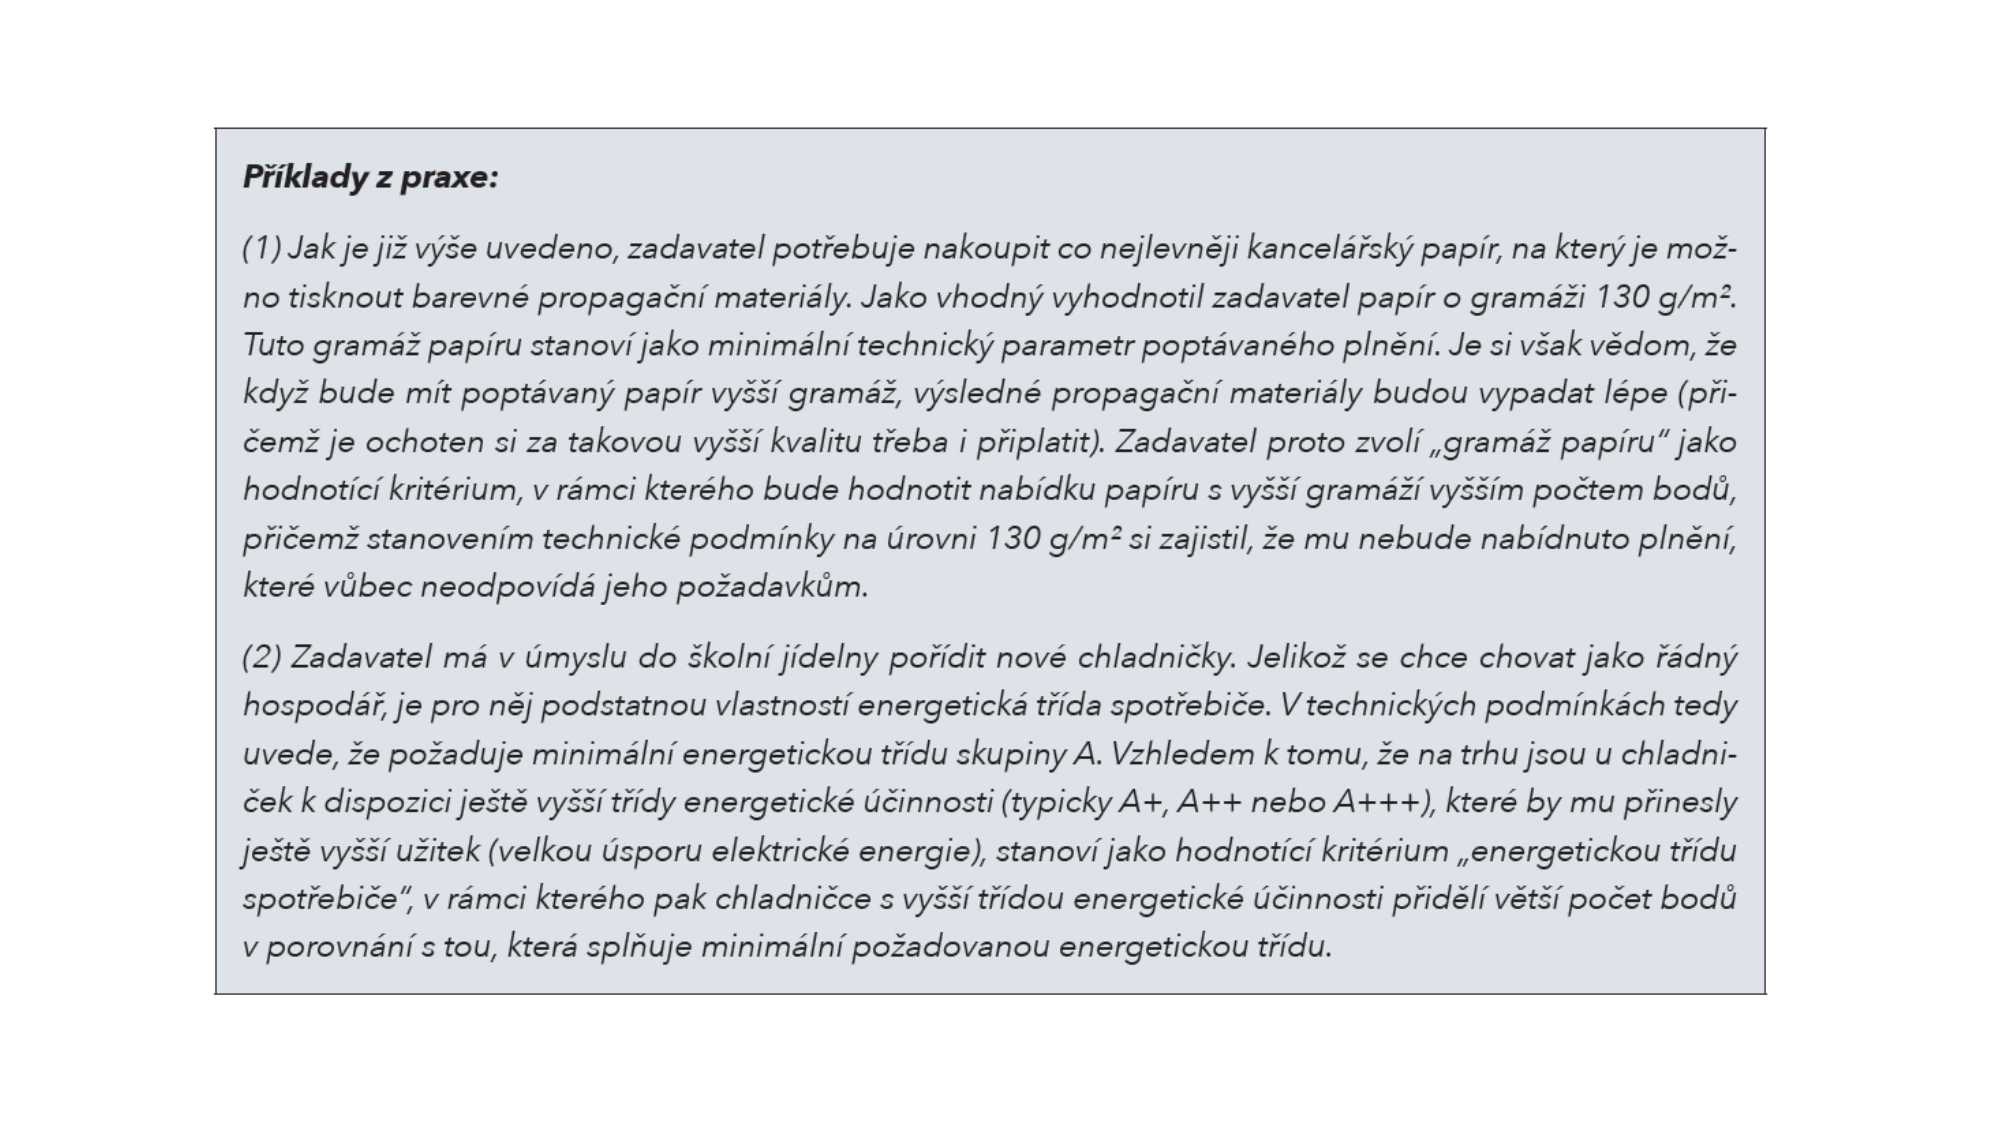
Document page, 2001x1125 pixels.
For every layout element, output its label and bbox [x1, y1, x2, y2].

picture [195, 95, 1794, 1023]
